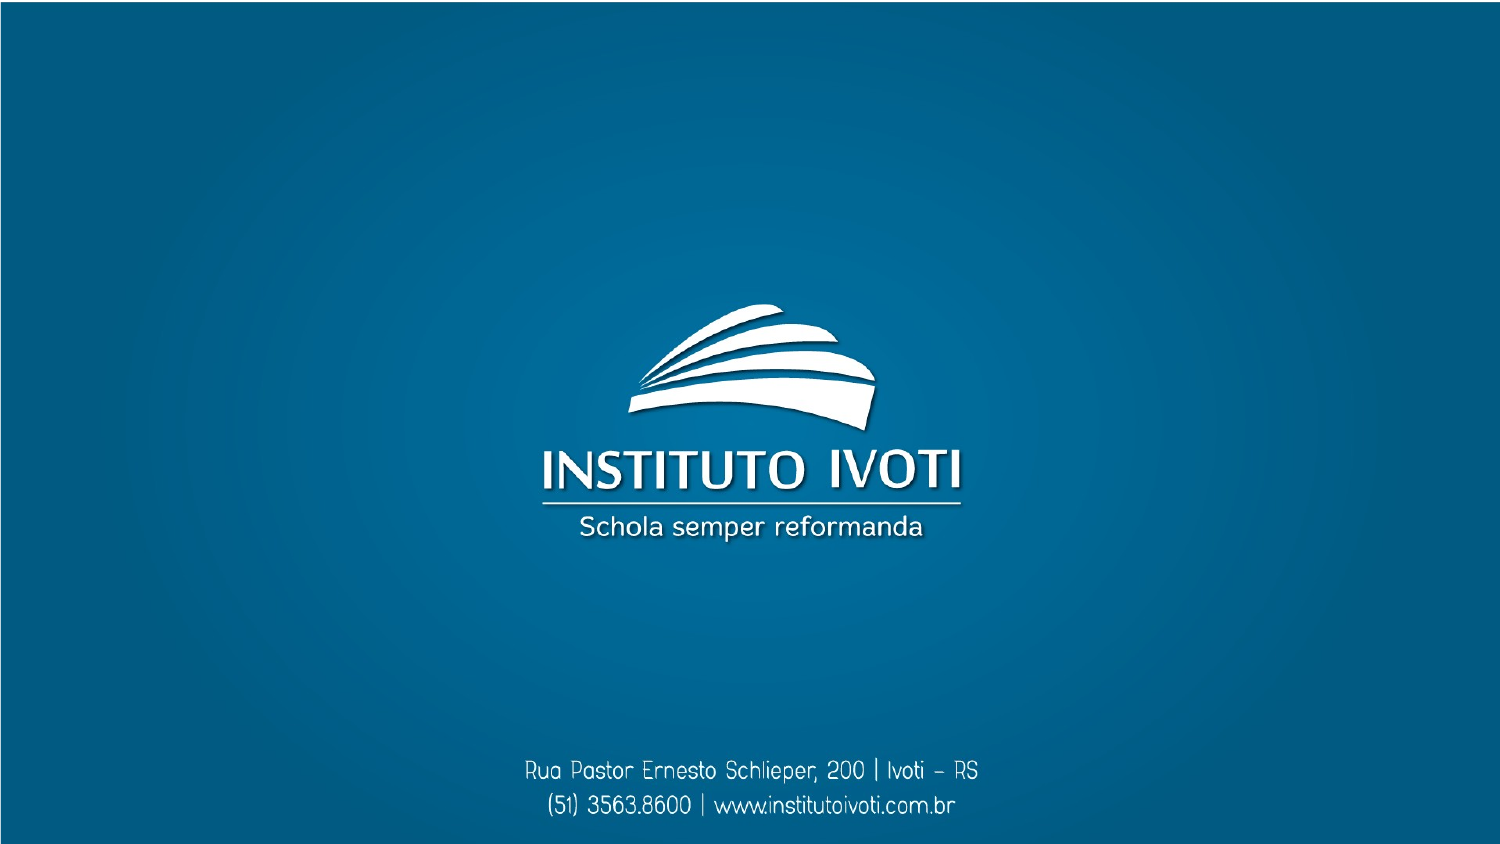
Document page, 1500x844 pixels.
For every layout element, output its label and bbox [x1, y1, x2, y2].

picture [969, 770, 977, 779]
picture [849, 765, 855, 776]
picture [810, 522, 825, 537]
picture [947, 801, 955, 812]
picture [900, 764, 919, 779]
picture [817, 803, 823, 814]
picture [832, 450, 840, 487]
picture [573, 794, 577, 816]
picture [919, 450, 948, 487]
picture [708, 766, 716, 779]
picture [878, 522, 891, 536]
picture [581, 516, 594, 536]
picture [656, 451, 666, 488]
picture [796, 766, 805, 778]
picture [651, 324, 836, 381]
picture [685, 768, 698, 778]
picture [850, 805, 856, 813]
picture [910, 520, 921, 536]
picture [647, 351, 874, 387]
picture [702, 451, 732, 489]
picture [733, 766, 746, 780]
picture [956, 761, 965, 777]
picture [643, 794, 651, 811]
picture [828, 773, 836, 778]
picture [839, 522, 852, 535]
picture [597, 450, 621, 489]
picture [714, 522, 723, 535]
picture [692, 762, 704, 778]
picture [762, 762, 780, 778]
picture [784, 773, 792, 782]
picture [597, 522, 608, 536]
picture [880, 449, 915, 488]
picture [808, 766, 813, 778]
picture [544, 451, 551, 488]
picture [755, 522, 765, 535]
picture [844, 450, 876, 487]
picture [555, 766, 560, 778]
picture [668, 451, 697, 488]
picture [656, 766, 662, 773]
picture [760, 802, 766, 813]
picture [900, 801, 907, 809]
picture [840, 760, 849, 774]
picture [776, 522, 784, 535]
picture [646, 305, 781, 376]
picture [670, 797, 677, 814]
picture [559, 451, 593, 490]
picture [643, 760, 652, 779]
picture [853, 522, 860, 535]
picture [558, 805, 565, 814]
picture [701, 522, 713, 535]
picture [774, 801, 794, 812]
picture [591, 795, 598, 811]
picture [735, 801, 751, 813]
picture [833, 801, 841, 811]
picture [602, 795, 623, 812]
picture [828, 760, 838, 772]
picture [786, 522, 800, 536]
picture [572, 760, 581, 767]
picture [556, 795, 564, 803]
picture [863, 522, 874, 536]
picture [828, 522, 837, 536]
picture [626, 766, 632, 773]
picture [674, 521, 698, 536]
picture [951, 450, 960, 487]
picture [801, 516, 811, 535]
picture [624, 451, 651, 489]
picture [655, 796, 669, 814]
picture [786, 808, 794, 814]
picture [680, 796, 691, 814]
picture [910, 801, 924, 812]
picture [612, 517, 625, 535]
picture [597, 773, 604, 779]
picture [751, 762, 759, 777]
picture [572, 765, 598, 779]
picture [894, 516, 907, 536]
picture [526, 761, 548, 778]
picture [649, 521, 662, 537]
picture [737, 451, 765, 489]
picture [808, 797, 812, 813]
picture [797, 798, 801, 809]
picture [769, 451, 804, 489]
picture [627, 522, 641, 535]
picture [614, 767, 623, 778]
picture [935, 797, 942, 814]
picture [725, 520, 752, 541]
picture [678, 766, 685, 777]
picture [665, 766, 674, 777]
picture [599, 766, 610, 770]
picture [717, 802, 735, 813]
picture [629, 378, 874, 430]
